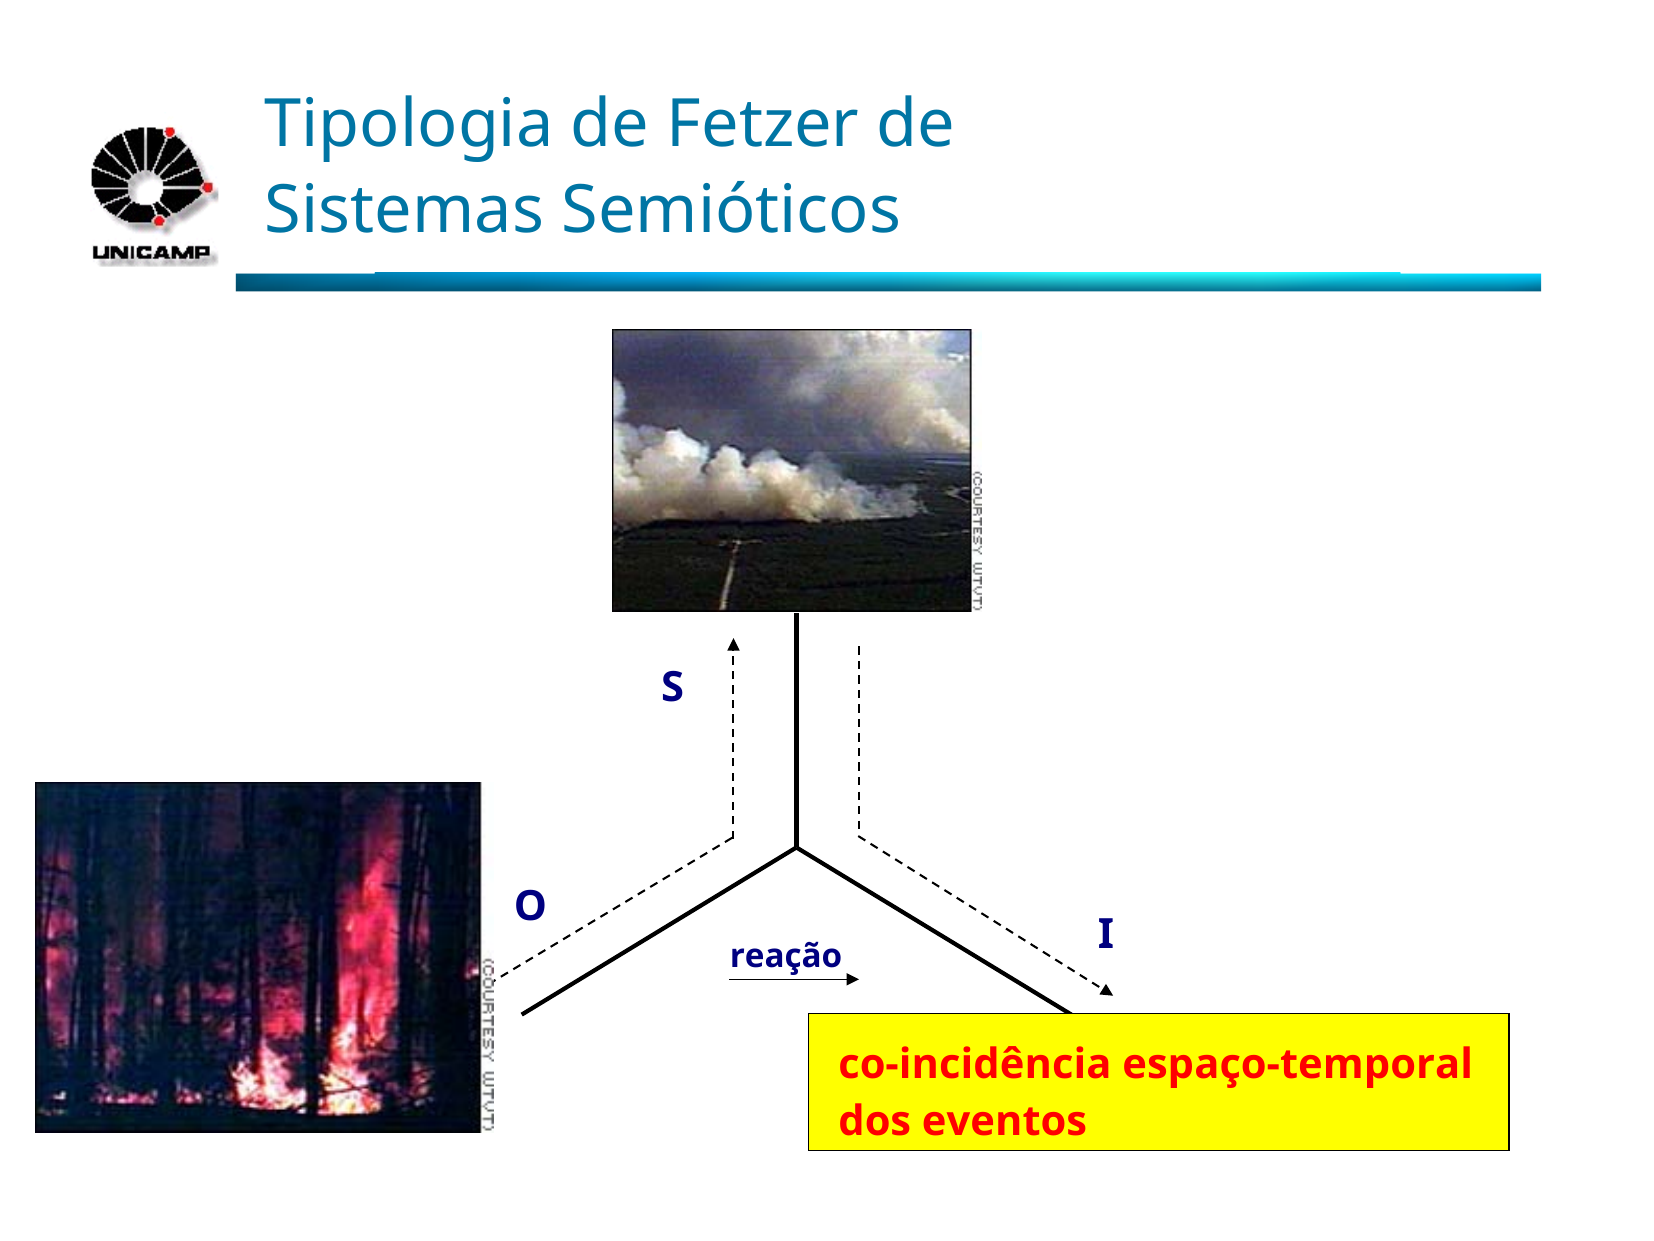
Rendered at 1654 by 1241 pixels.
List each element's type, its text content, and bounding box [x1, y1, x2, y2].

picture [125, 272, 1654, 295]
text_box co-incidência espaço-temporal dos eventos [823, 1026, 1497, 1156]
text_box [808, 1013, 1509, 1151]
picture [35, 782, 494, 1133]
text_box I [1083, 896, 1130, 969]
text_box S [646, 648, 699, 722]
picture [612, 329, 982, 612]
text_box O [499, 867, 563, 941]
text_box reação [706, 924, 858, 985]
title Tipologia de Fetzer de Sistemas Semióticos [264, 42, 1534, 250]
